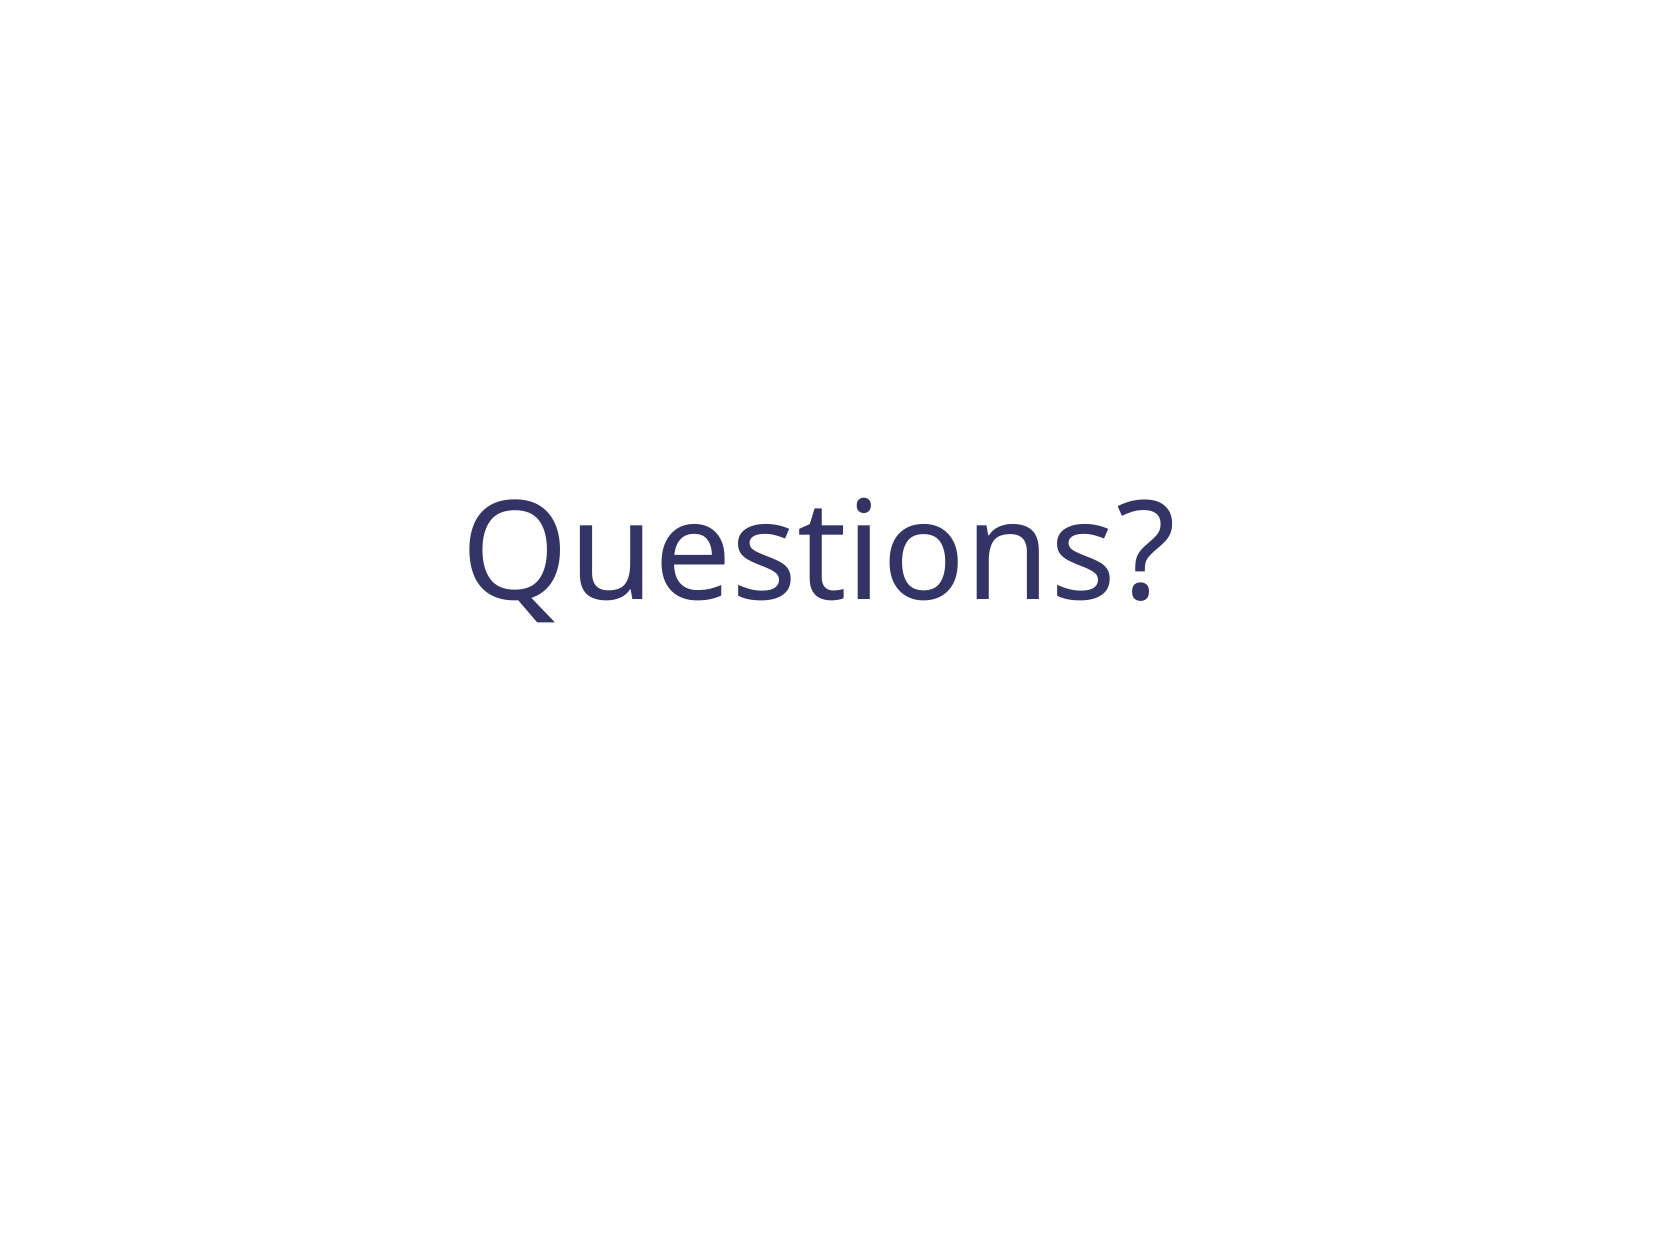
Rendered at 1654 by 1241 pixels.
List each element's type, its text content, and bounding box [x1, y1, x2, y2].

title Questions? [75, 450, 1564, 643]
